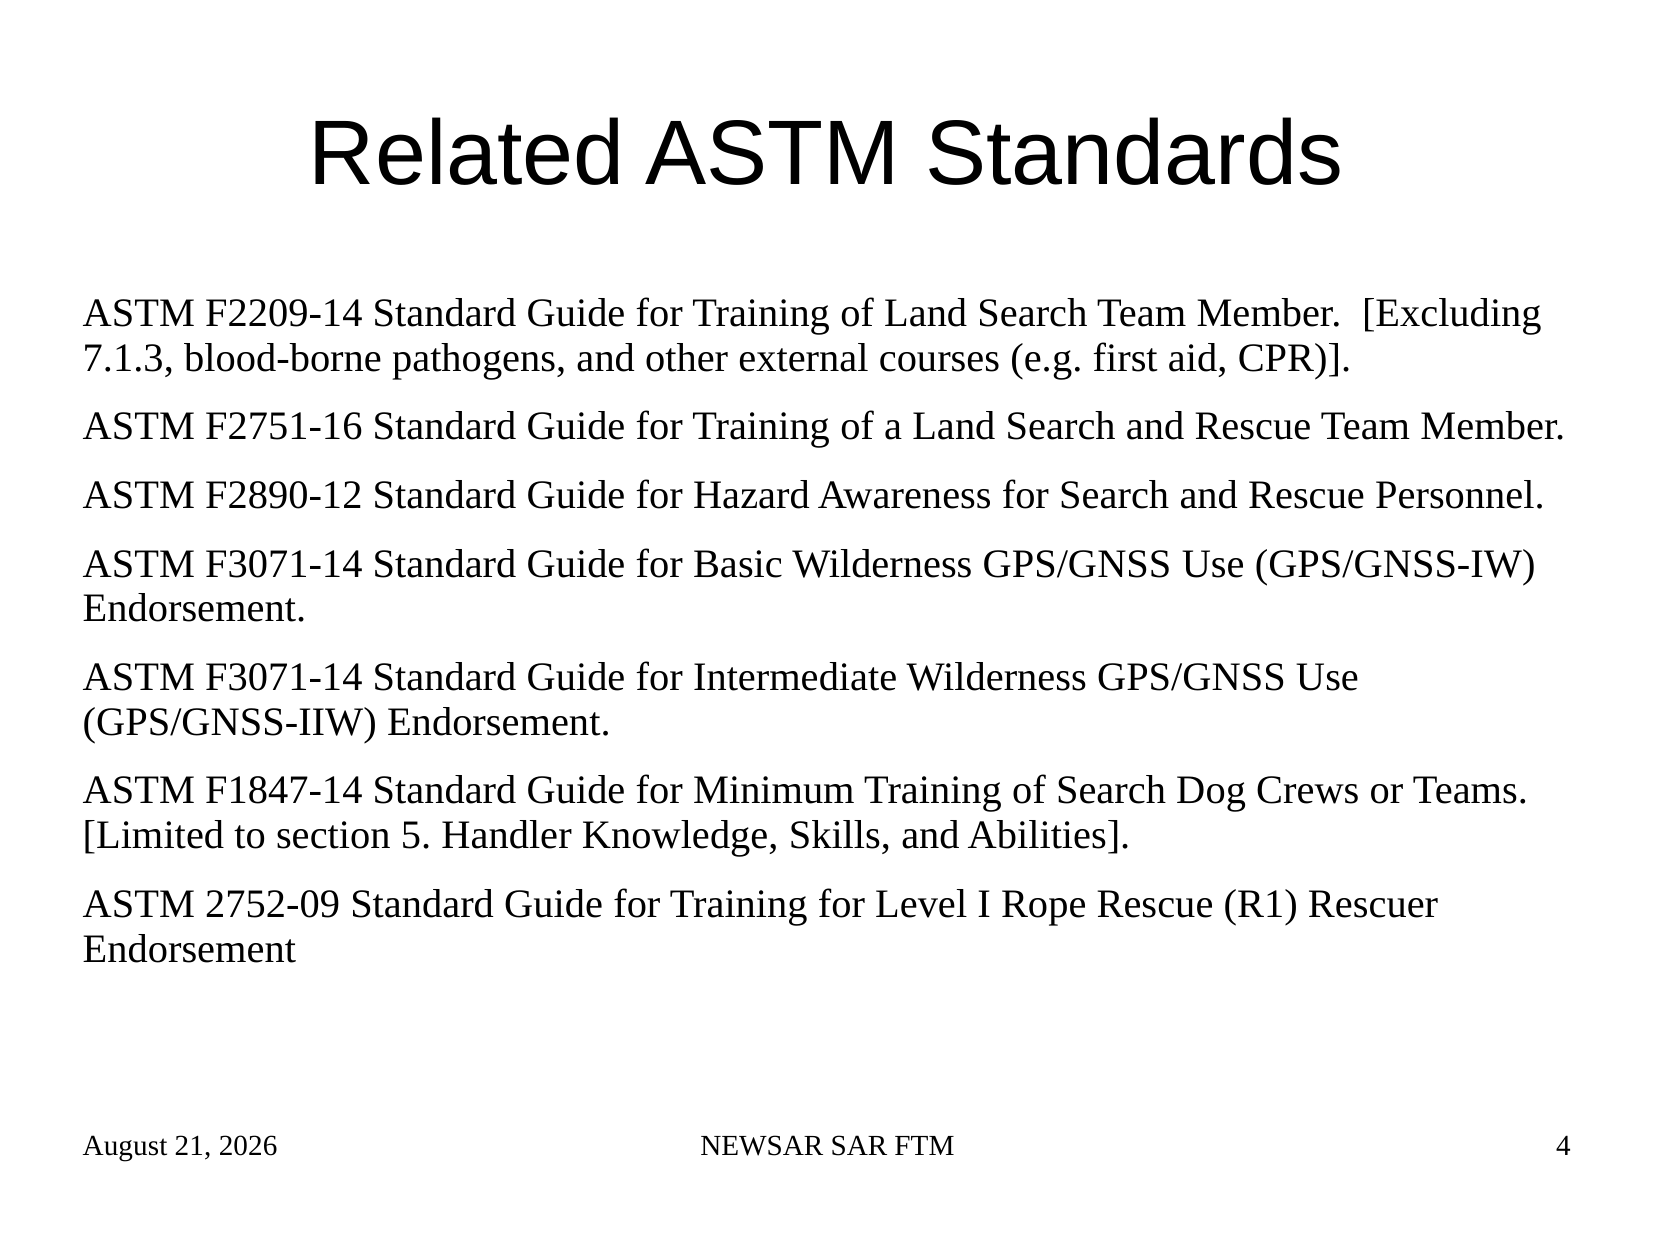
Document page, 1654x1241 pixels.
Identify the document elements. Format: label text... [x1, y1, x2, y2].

title Related ASTM Standards [82, 49, 1571, 257]
list ASTM F2209-14 Standard Guide for Training of Land Search Team Member. [Excluding 7.1.3, blood-borne pathogens, and other external courses (e.g. first aid, CPR)]. ASTM F2751-16 Standard Guide for Training of a Land Search and Rescue Team Member. ASTM F2890-12 Standard Guide for Hazard Awareness for Search and Rescue Personnel. ASTM F3071-14 Standard Guide for Basic Wilderness GPS/GNSS Use (GPS/GNSS-IW) Endorsement. ASTM F3071-14 Standard Guide for Intermediate Wilderness GPS/GNSS Use (GPS/GNSS-IIW) Endorsement. ASTM F1847-14 Standard Guide for Minimum Training of Search Dog Crews or Teams. [Limited to section 5. Handler Knowledge, Skills, and Abilities]. ASTM 2752-09 Standard Guide for Training for Level I Rope Rescue (R1) Rescuer Endorsement [82, 290, 1571, 1010]
